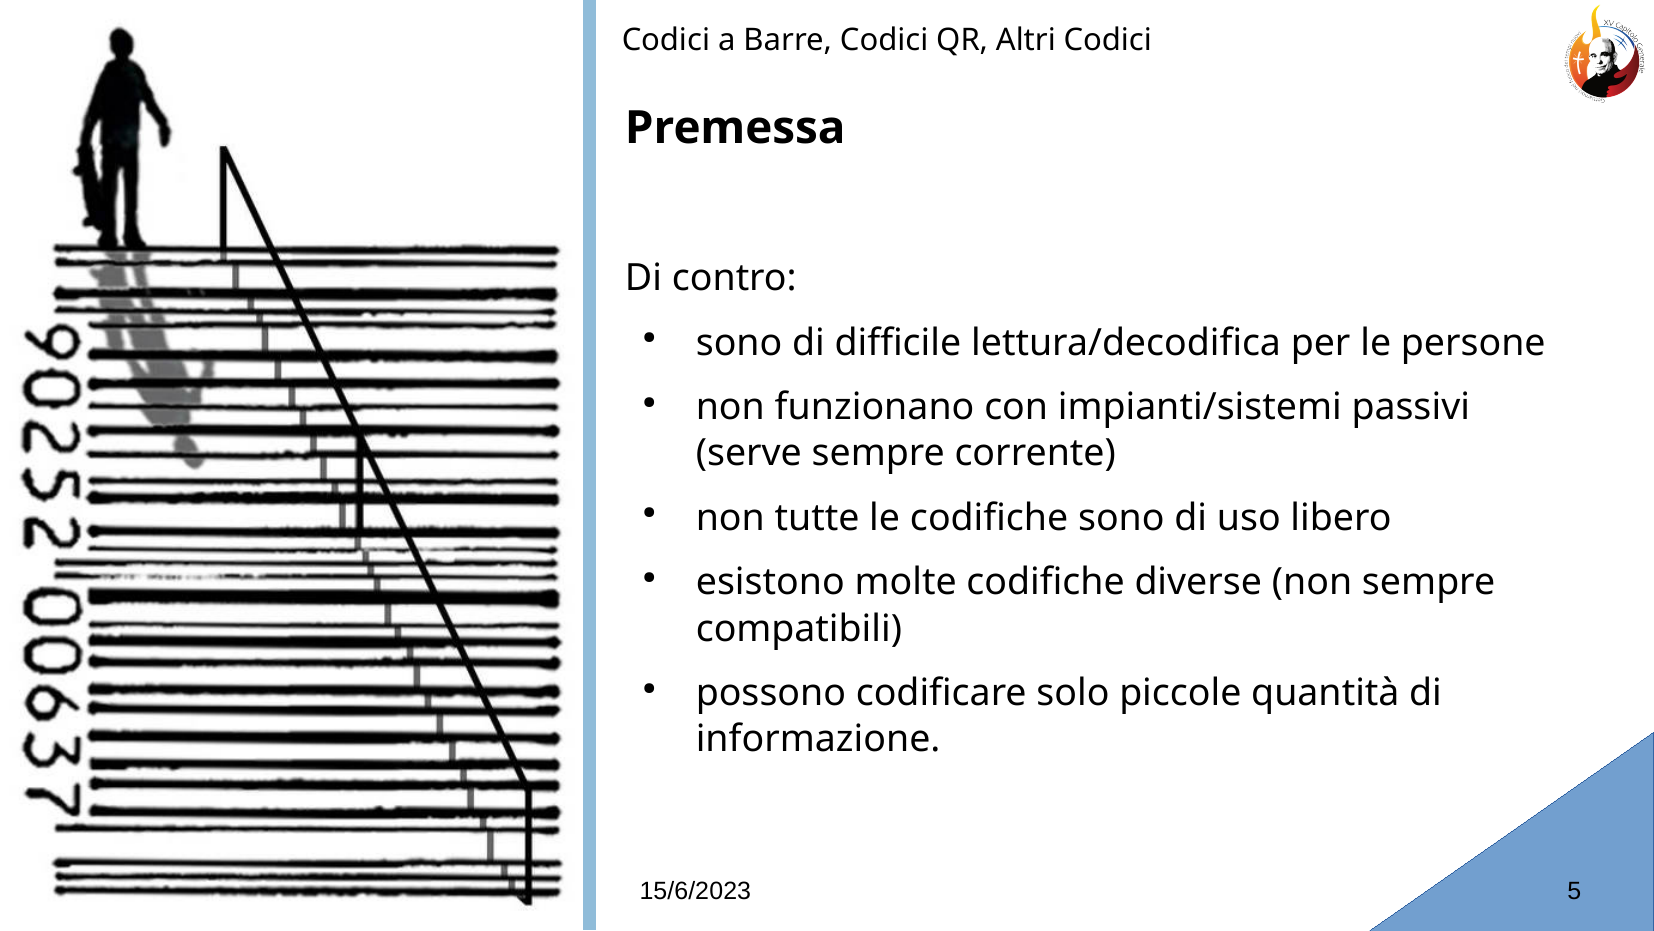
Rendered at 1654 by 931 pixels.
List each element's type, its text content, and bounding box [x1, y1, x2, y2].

picture [1563, 4, 1646, 103]
list Di contro: sono di difficile lettura/decodifica per le persone non funzionano con impianti/sistemi passivi (serve sempre corrente) non tutte le codifiche sono di uso libero esistono molte codifiche diverse (non sempre compatibili) possono codificare solo piccole quantità di informazione. [624, 253, 1583, 771]
text_box Codici a Barre, Codici QR, Altri Codici [607, 9, 1340, 63]
picture [0, 0, 583, 931]
title Premessa [624, 94, 1621, 208]
